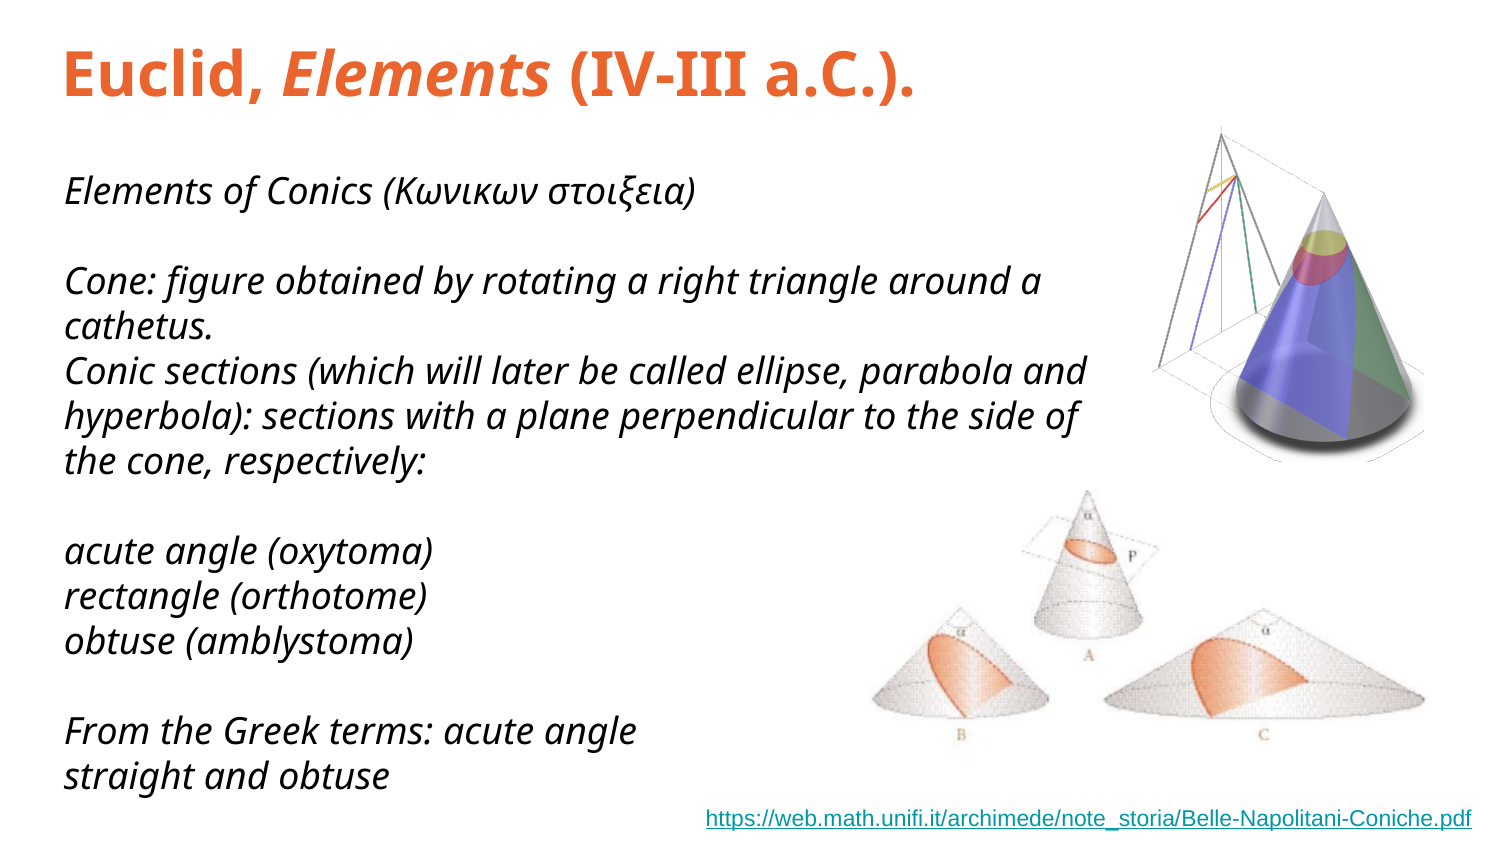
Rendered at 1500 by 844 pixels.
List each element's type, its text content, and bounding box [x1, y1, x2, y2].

picture [865, 489, 1432, 777]
text_box https://web.math.unifi.it/archimede/note_storia/Belle-Napolitani-Coniche.pdf [690, 788, 1500, 844]
text_box Elements of Conics (Κωνικων στοιξεια) Cone: figure obtained by rotating a right triangle around a cathetus. Conic sections (which will later be called ellipse, parabola and hyperbola): sections with a plane perpendicular to the side of the cone, respectively: acute angle (oxytoma) rectangle (orthotome) obtuse (amblystoma) From the Greek terms: acute angle straight and obtuse [48, 152, 1122, 274]
picture [1145, 118, 1424, 462]
text_box Euclid, Elements (IV-III a.C.). [46, 18, 1268, 152]
